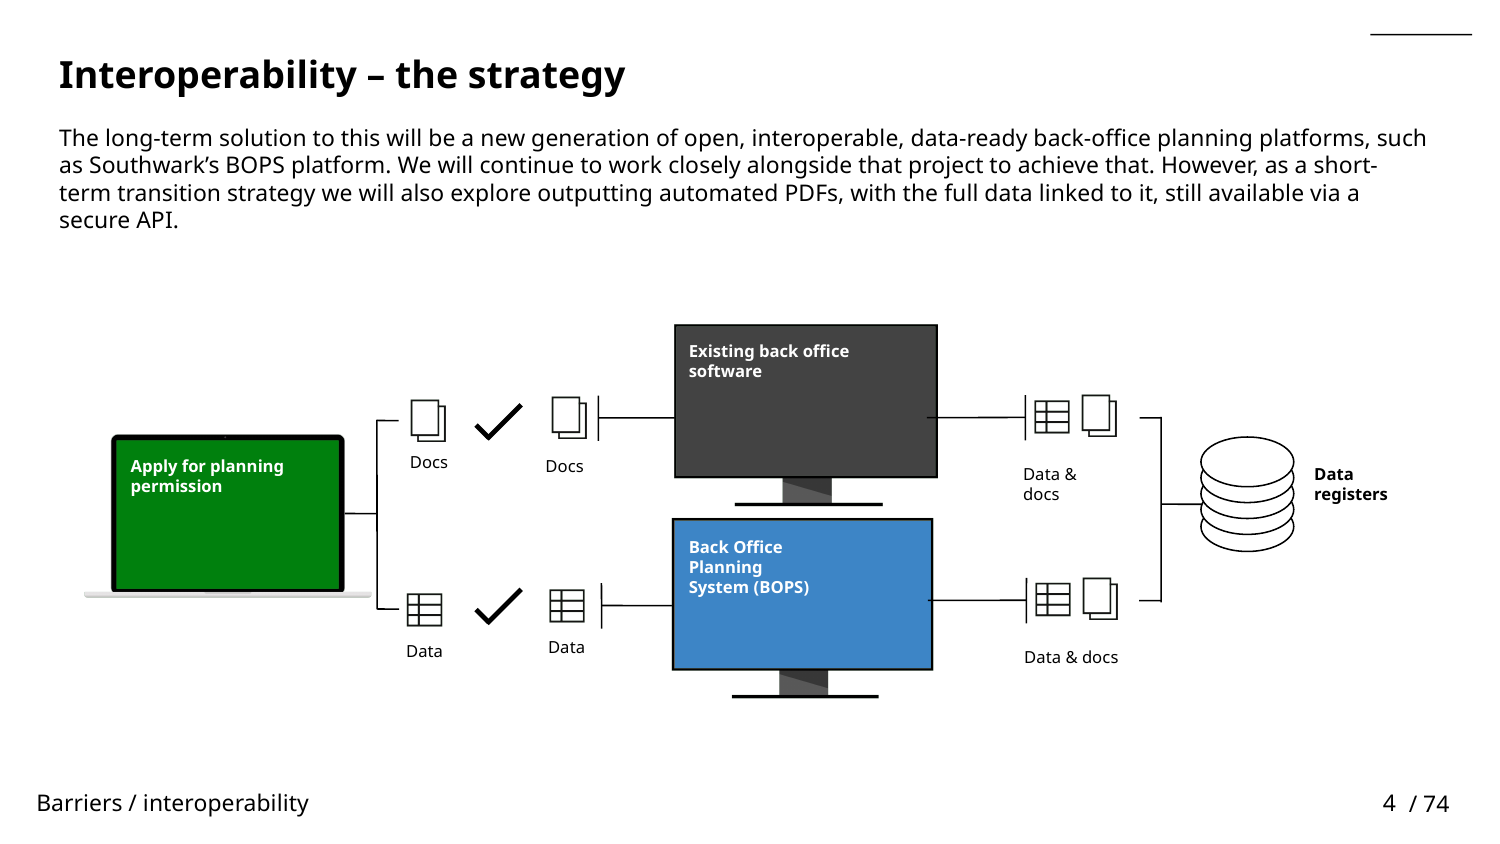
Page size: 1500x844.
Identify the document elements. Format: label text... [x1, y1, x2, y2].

text_box Docs [530, 440, 608, 476]
text_box [1200, 437, 1294, 552]
picture [518, 557, 617, 656]
text_box Data [533, 622, 611, 657]
picture [1003, 368, 1146, 467]
text_box Data & docs [1008, 465, 1127, 501]
picture [67, 374, 475, 660]
title Barriers / interoperability [36, 773, 725, 839]
text_box Back Office Planning System (BOPS) [673, 522, 836, 610]
picture [520, 371, 616, 467]
text_box Data & docs [1009, 631, 1170, 683]
text_box Interoperability – the strategy [44, 36, 1188, 108]
picture [1004, 550, 1147, 650]
text_box Existing back office software [673, 325, 870, 467]
slide_number <number> [1321, 773, 1412, 839]
text_box Apply for planning permission [115, 441, 312, 548]
picture [634, 304, 983, 714]
text_box Data [391, 625, 460, 660]
text_box Data registers [1299, 448, 1404, 523]
text_box Docs [394, 436, 473, 471]
title The long-term solution to this will be a new generation of open, interoperable, data-ready back-office planning platforms, such as Southwark’s BOPS platform. We will continue to work closely alongside that project to achieve that. However, as a short-term transition strategy we will also explore outputting automated PDFs, with the full data linked to it, still available via a secure API. [44, 108, 1446, 296]
